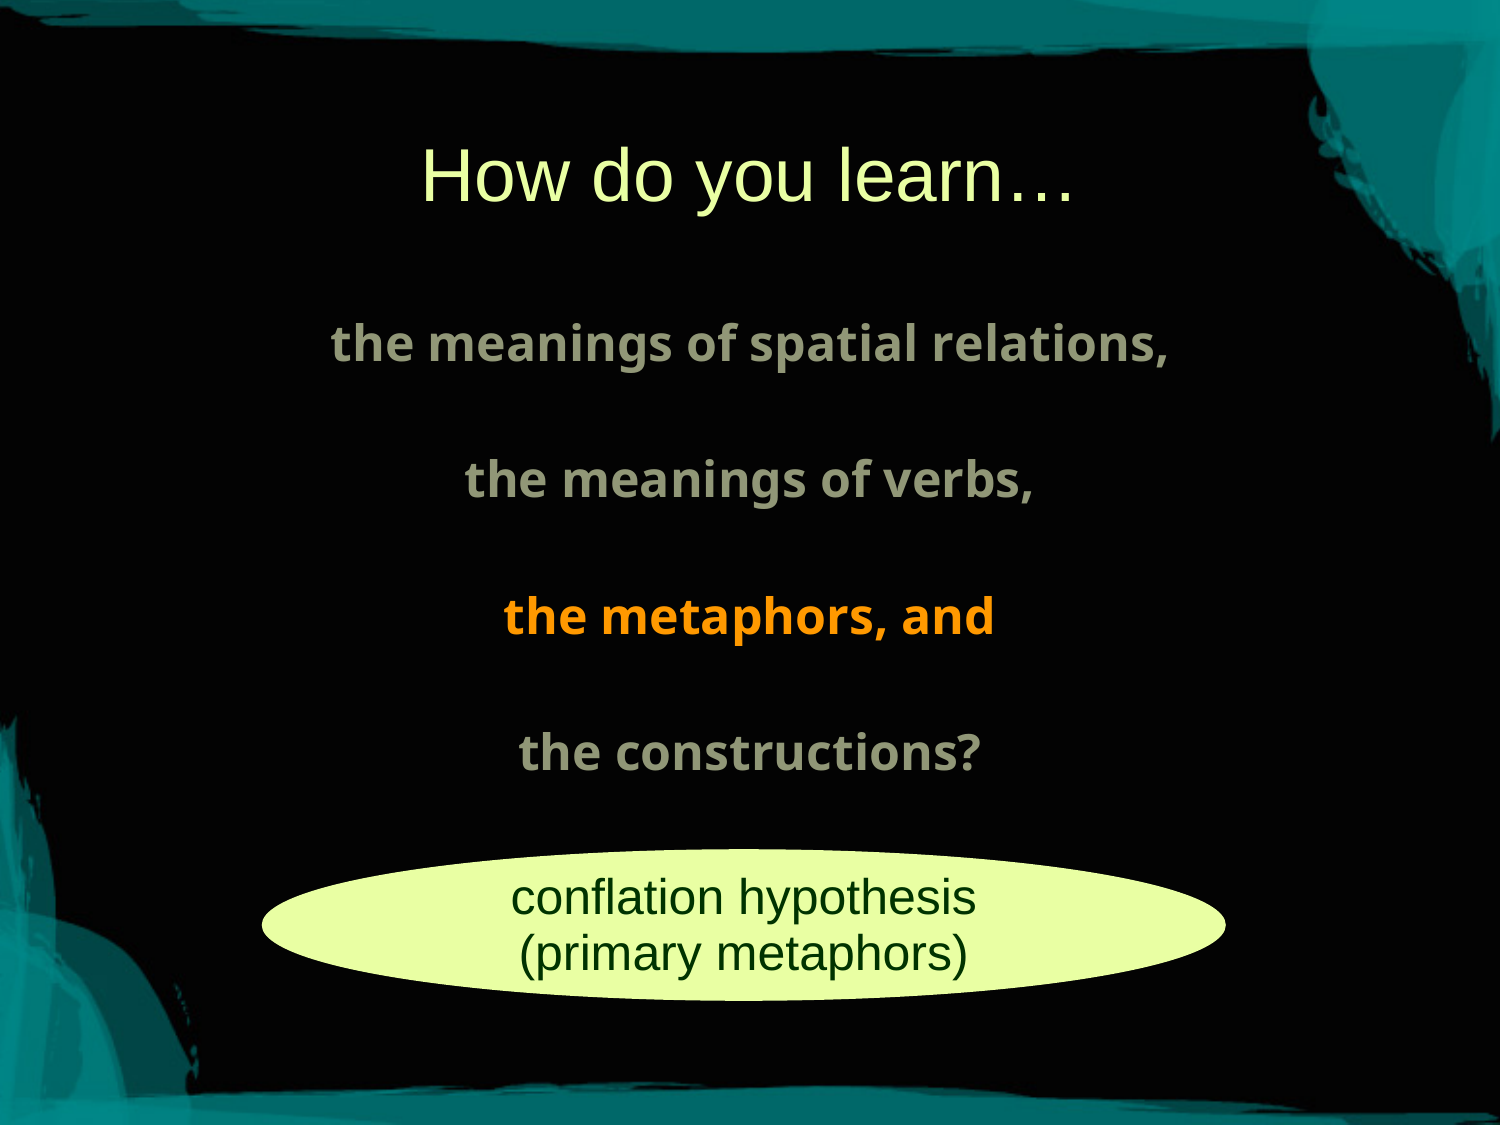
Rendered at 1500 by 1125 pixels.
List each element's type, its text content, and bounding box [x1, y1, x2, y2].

title How do you learn… [112, 87, 1388, 263]
text_box conflation hypothesis (primary metaphors) [262, 849, 1226, 1001]
list the meanings of spatial relations, the meanings of verbs, the metaphors, and the constructions? [112, 299, 1388, 1000]
picture [0, 0, 1500, 1125]
